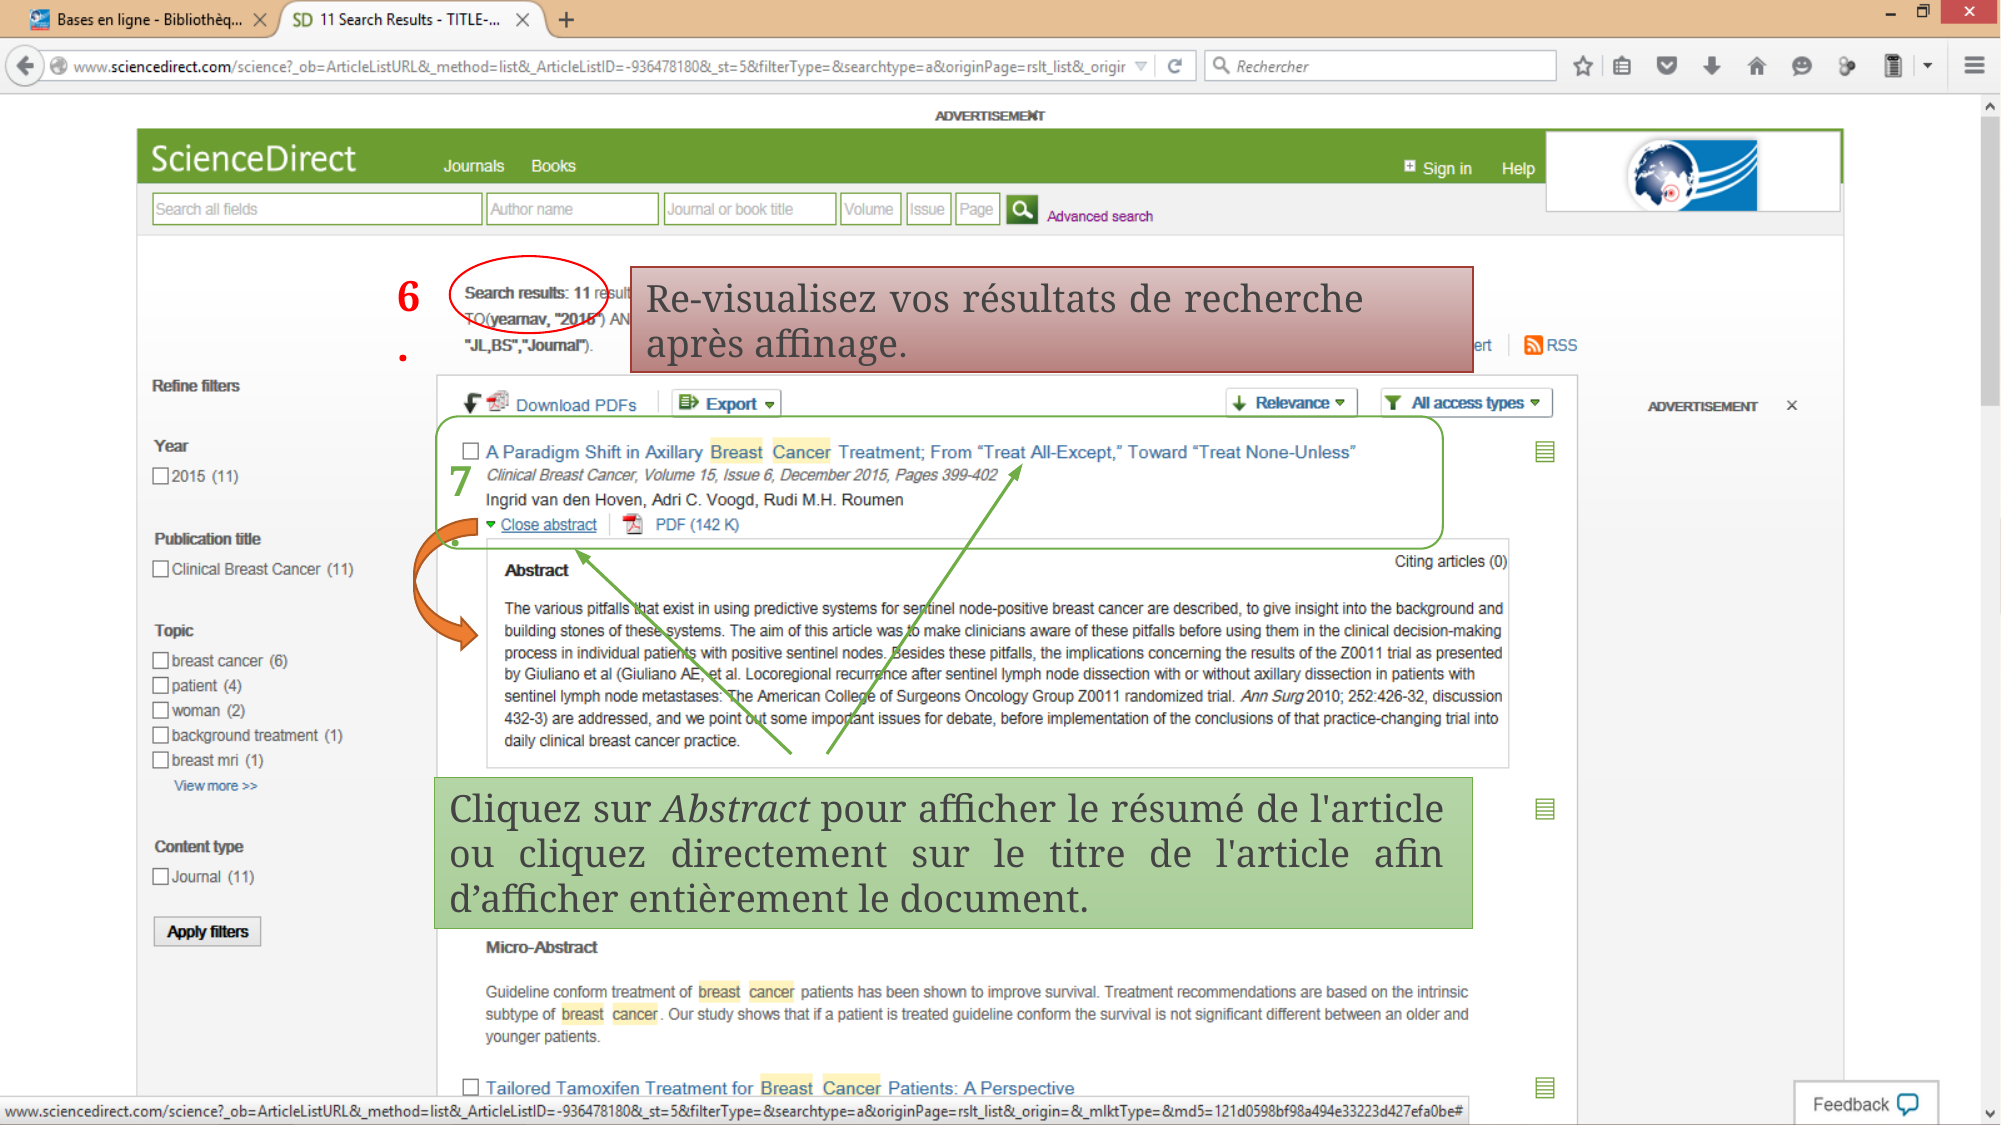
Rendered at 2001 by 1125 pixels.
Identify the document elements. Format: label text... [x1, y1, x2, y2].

text_box 6. [381, 261, 447, 328]
text_box Cliquez sur Abstract pour afficher le résumé de l'article ou cliquez directement sur le titre de l'article afin d’afficher entièrement le document. [434, 777, 1473, 929]
text_box [414, 532, 478, 650]
picture [0, 0, 2000, 1125]
text_box 7. [438, 447, 499, 514]
text_box Re-visualisez vos résultats de recherche après affinage. [630, 267, 1473, 328]
text_box [438, 518, 478, 542]
